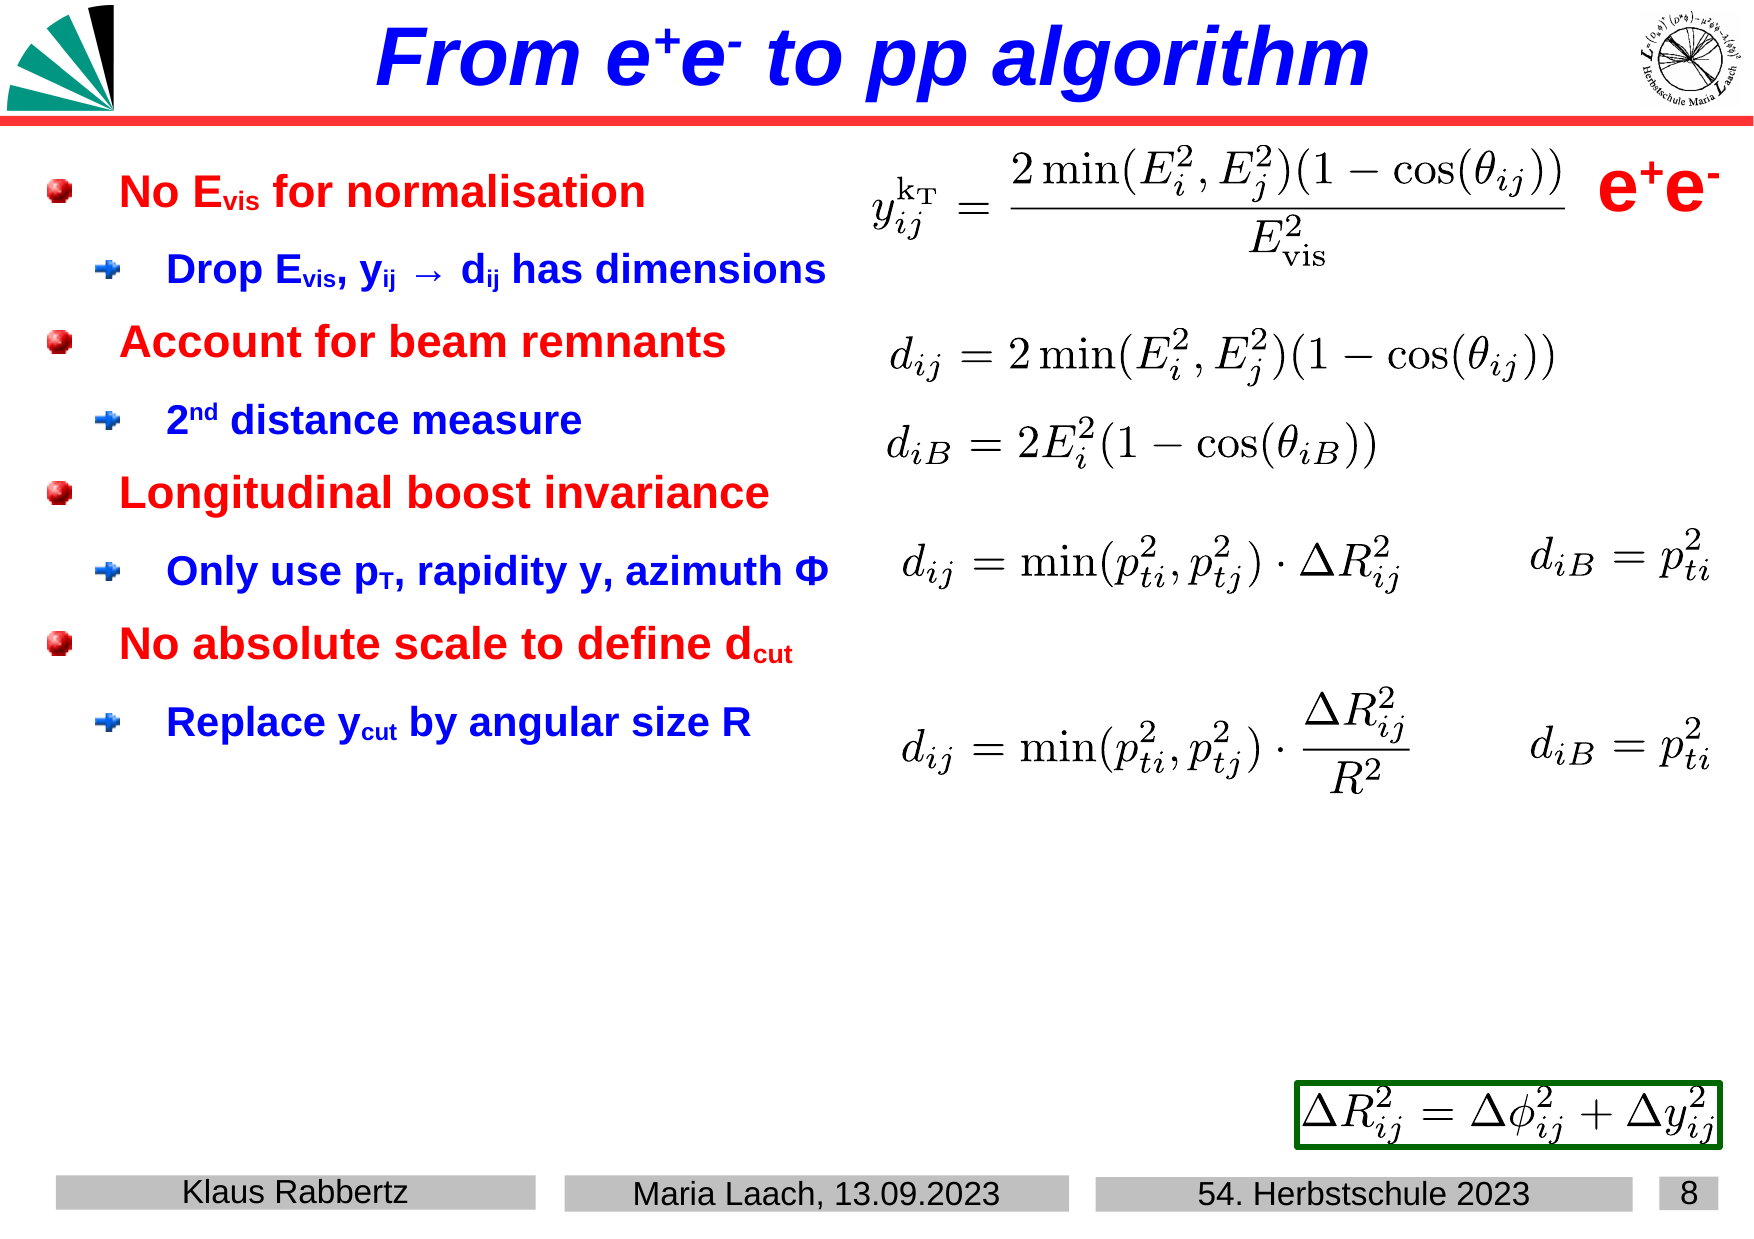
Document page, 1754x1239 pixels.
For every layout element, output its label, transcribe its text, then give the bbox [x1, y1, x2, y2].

picture [871, 145, 1565, 266]
picture [7, 5, 114, 112]
list No Evis for normalisation Drop Evis, yij → dij has dimensions Account for beam remnants 2nd distance measure Longitudinal boost invariance Only use pT, rapidity y, azimuth Φ No absolute scale to define dcut Replace ycut by angular size R [36, 165, 1713, 1107]
picture [888, 328, 1558, 387]
text_box e+e- [1585, 138, 1733, 234]
picture [1529, 528, 1711, 581]
picture [901, 535, 1403, 594]
picture [885, 416, 1380, 469]
picture [1641, 11, 1741, 106]
picture [1300, 1086, 1717, 1144]
title From e+e- to pp algorithm [129, 0, 1617, 114]
picture [1529, 717, 1711, 770]
picture [900, 686, 1410, 794]
